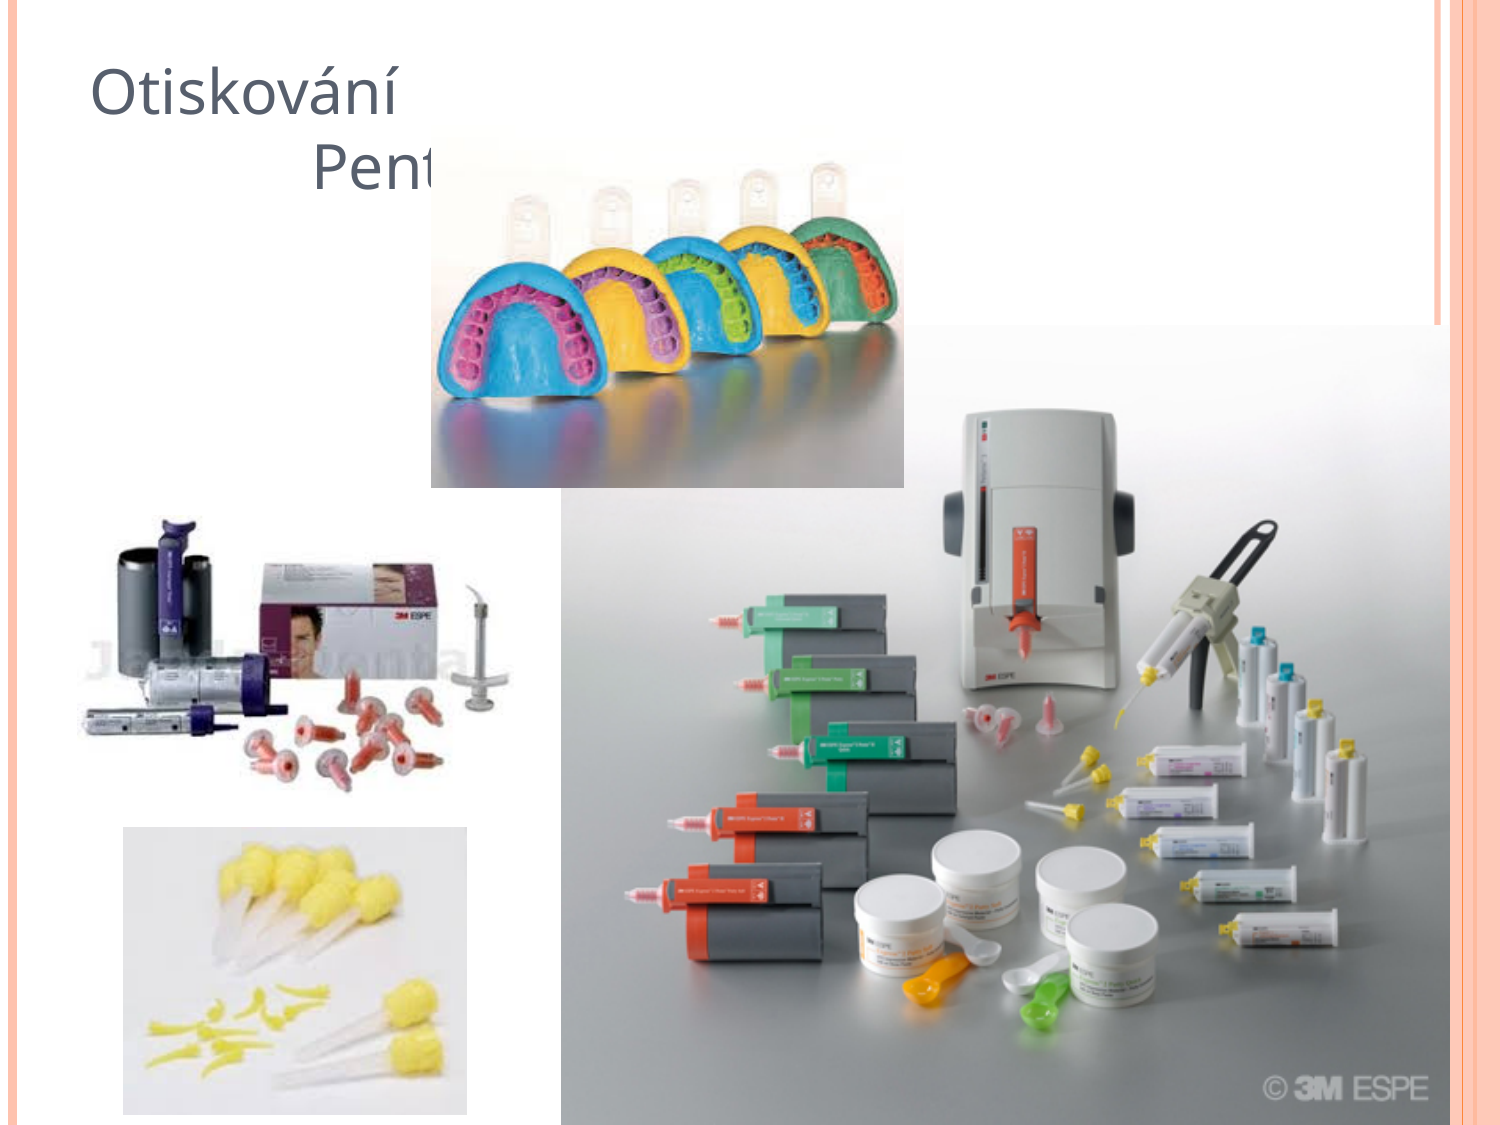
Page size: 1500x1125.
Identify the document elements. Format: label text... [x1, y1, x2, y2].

title Otiskování Pentamix [75, 45, 1300, 233]
picture [123, 827, 467, 1115]
picture [431, 125, 1450, 1125]
picture [77, 515, 514, 799]
